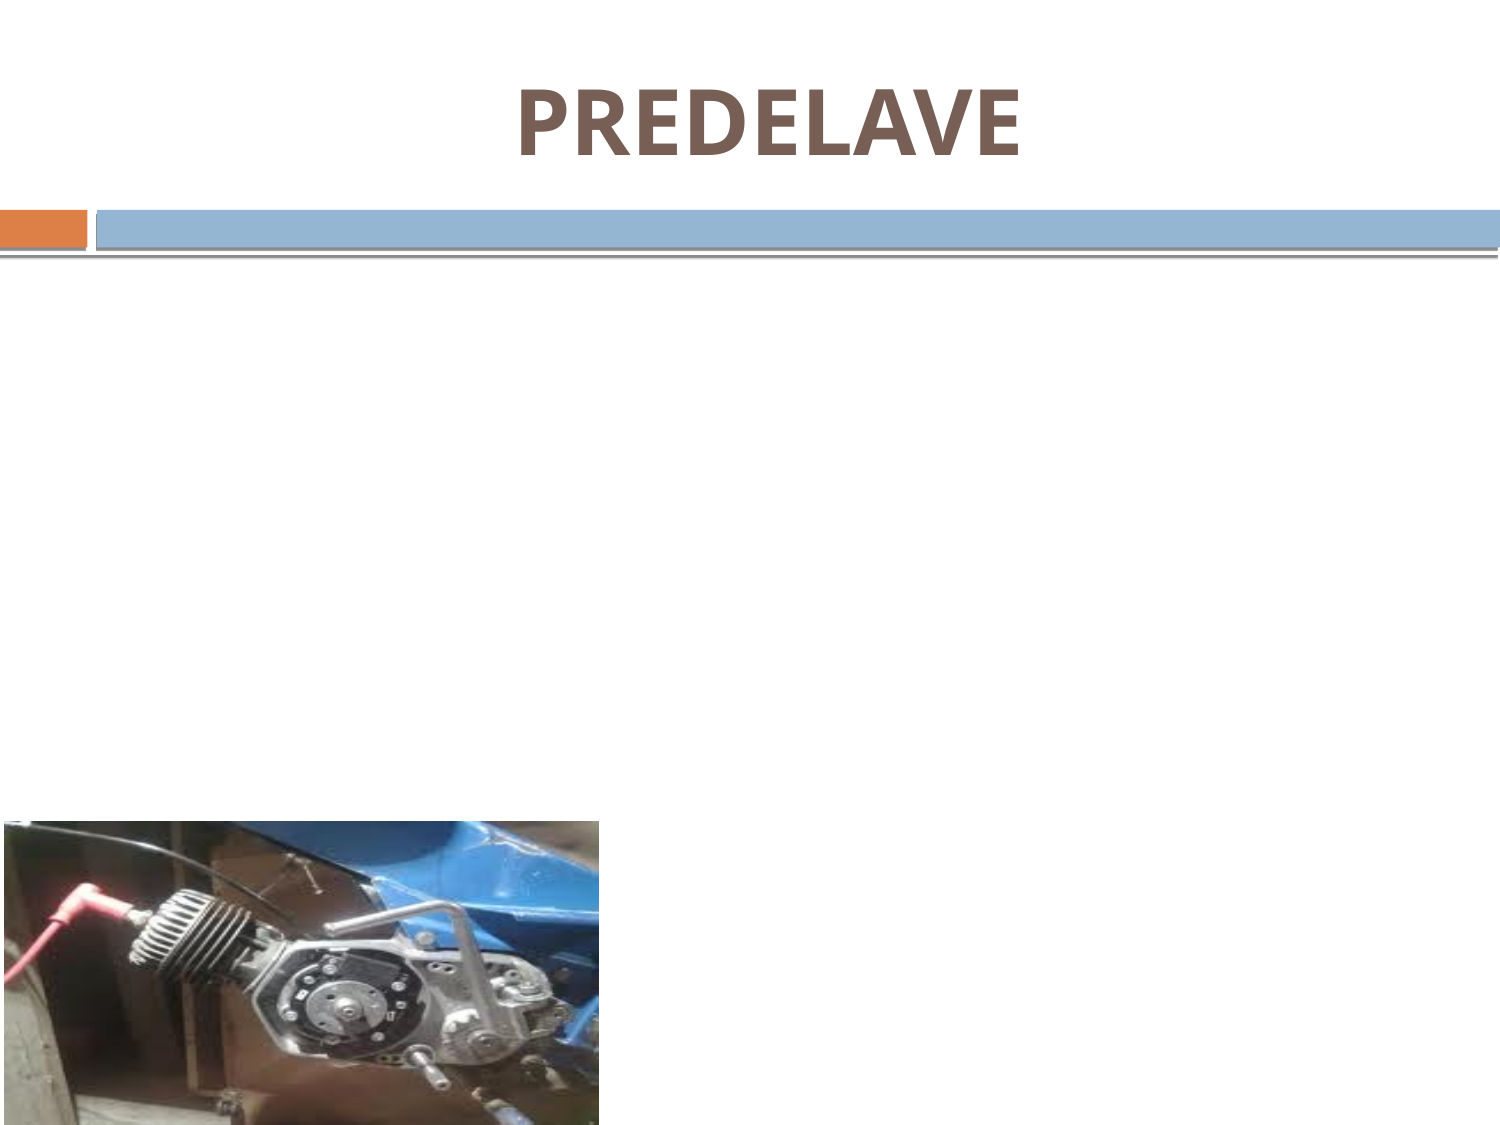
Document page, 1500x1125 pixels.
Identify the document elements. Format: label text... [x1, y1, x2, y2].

picture [4, 821, 599, 1125]
title PREDELAVE [100, 37, 1438, 200]
